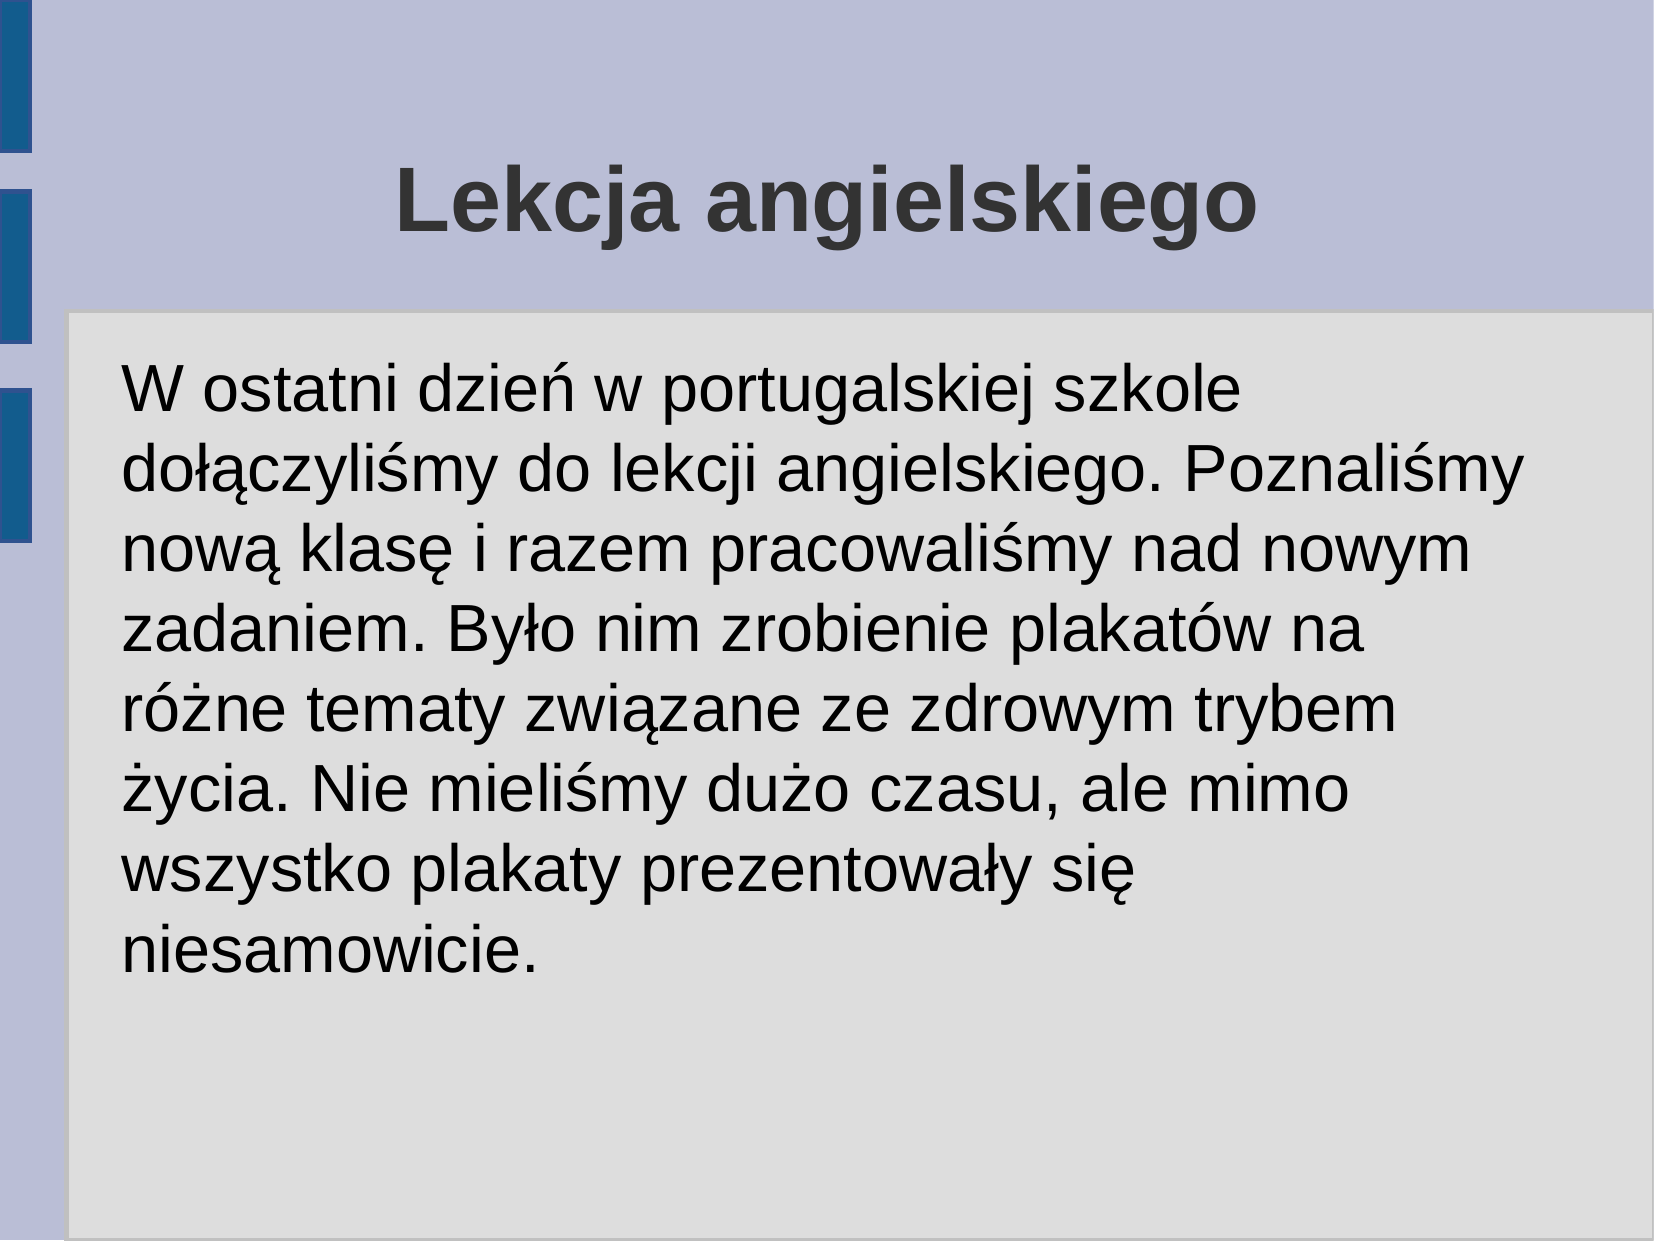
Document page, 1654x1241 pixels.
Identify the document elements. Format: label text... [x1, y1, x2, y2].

title Lekcja angielskiego [121, 91, 1534, 299]
list W ostatni dzień w portugalskiej szkole dołączyliśmy do lekcji angielskiego. Poznaliśmy nową klasę i razem pracowaliśmy nad nowym zadaniem. Było nim zrobienie plakatów na różne tematy związane ze zdrowym trybem życia. Nie mieliśmy dużo czasu, ale mimo wszystko plakaty prezentowały się niesamowicie. [121, 344, 1534, 1126]
